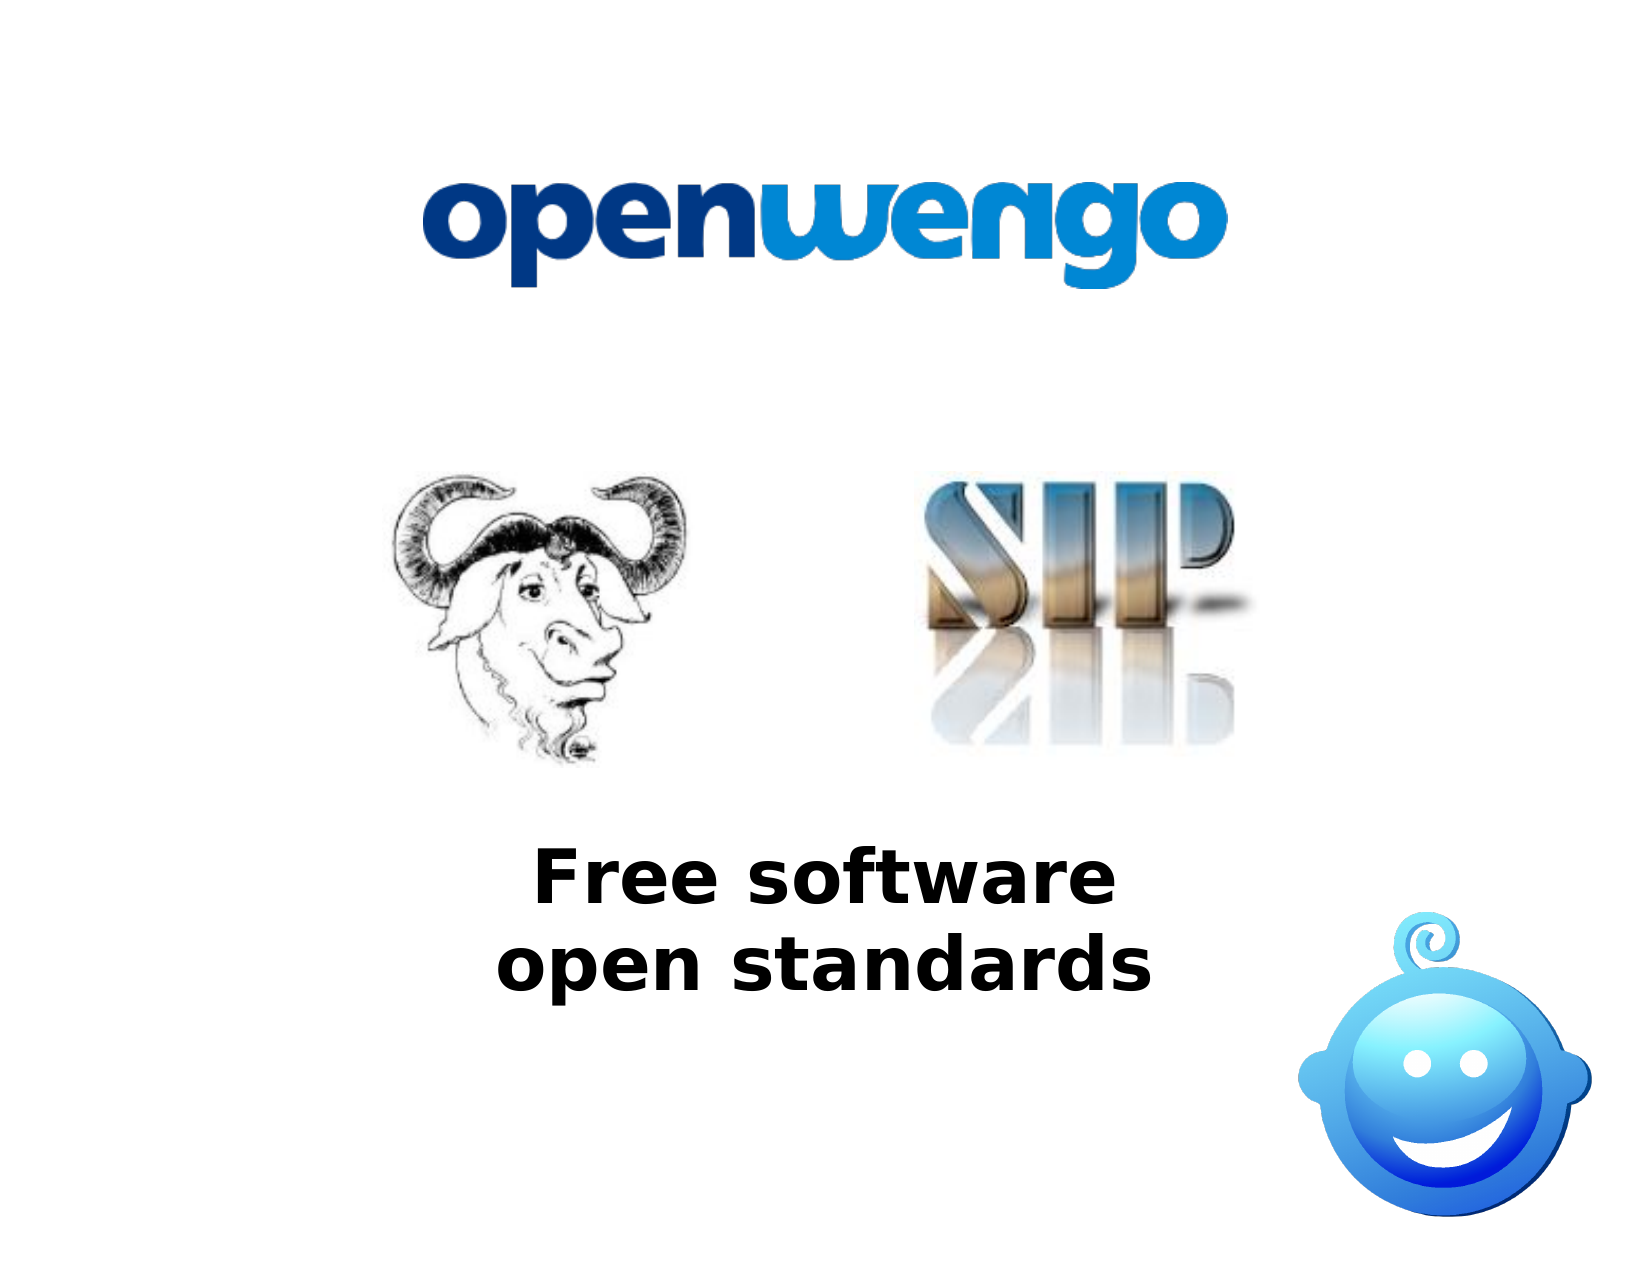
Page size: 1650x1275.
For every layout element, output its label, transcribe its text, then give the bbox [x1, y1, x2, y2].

picture [423, 182, 1228, 289]
picture [1298, 911, 1592, 1217]
picture [382, 471, 695, 768]
text_box Free software open standards [480, 826, 1170, 1016]
picture [914, 471, 1268, 768]
